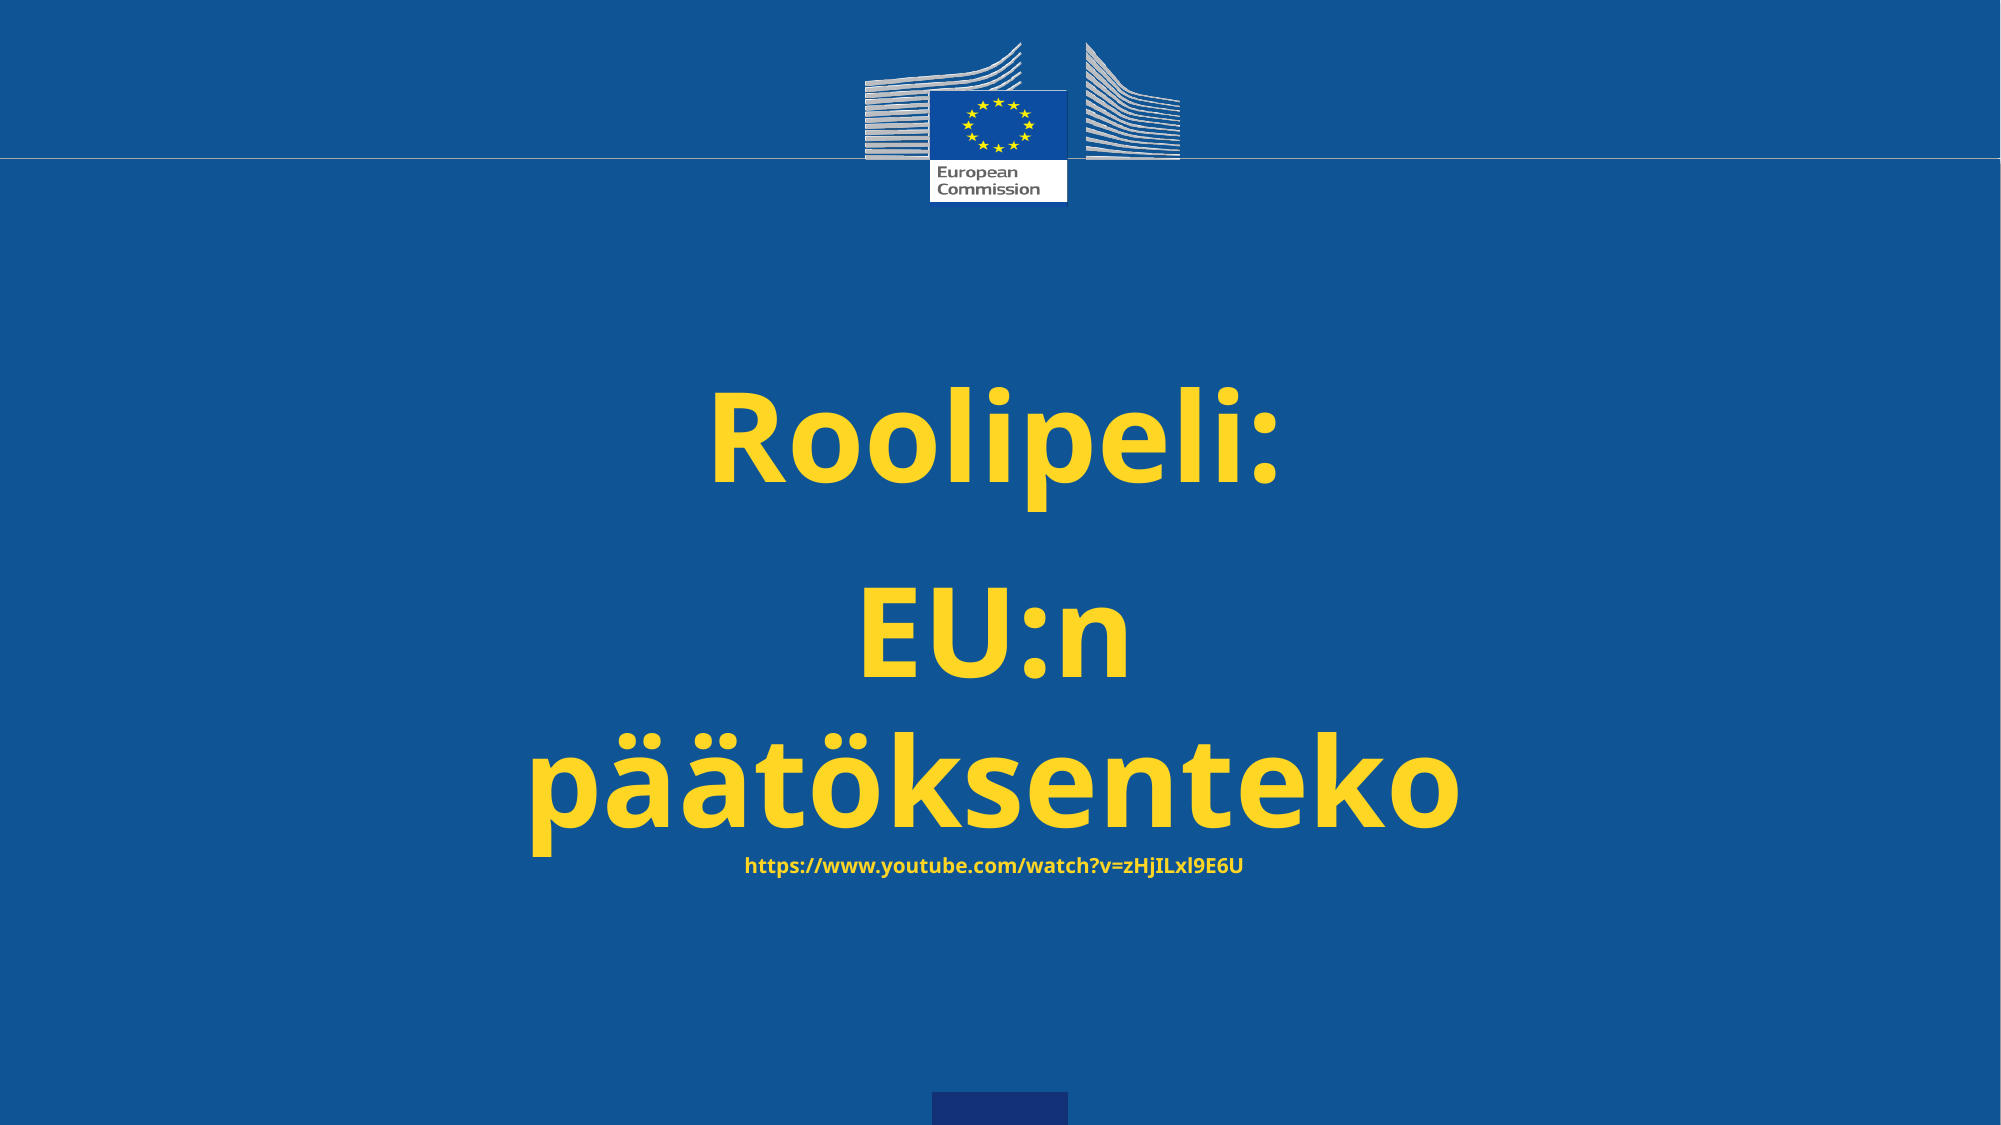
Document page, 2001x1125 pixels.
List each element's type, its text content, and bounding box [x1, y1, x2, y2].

text_box Roolipeli: EU:n päätöksenteko https://www.youtube.com/watch?v=zHjILxl9E6U [362, 349, 1626, 799]
